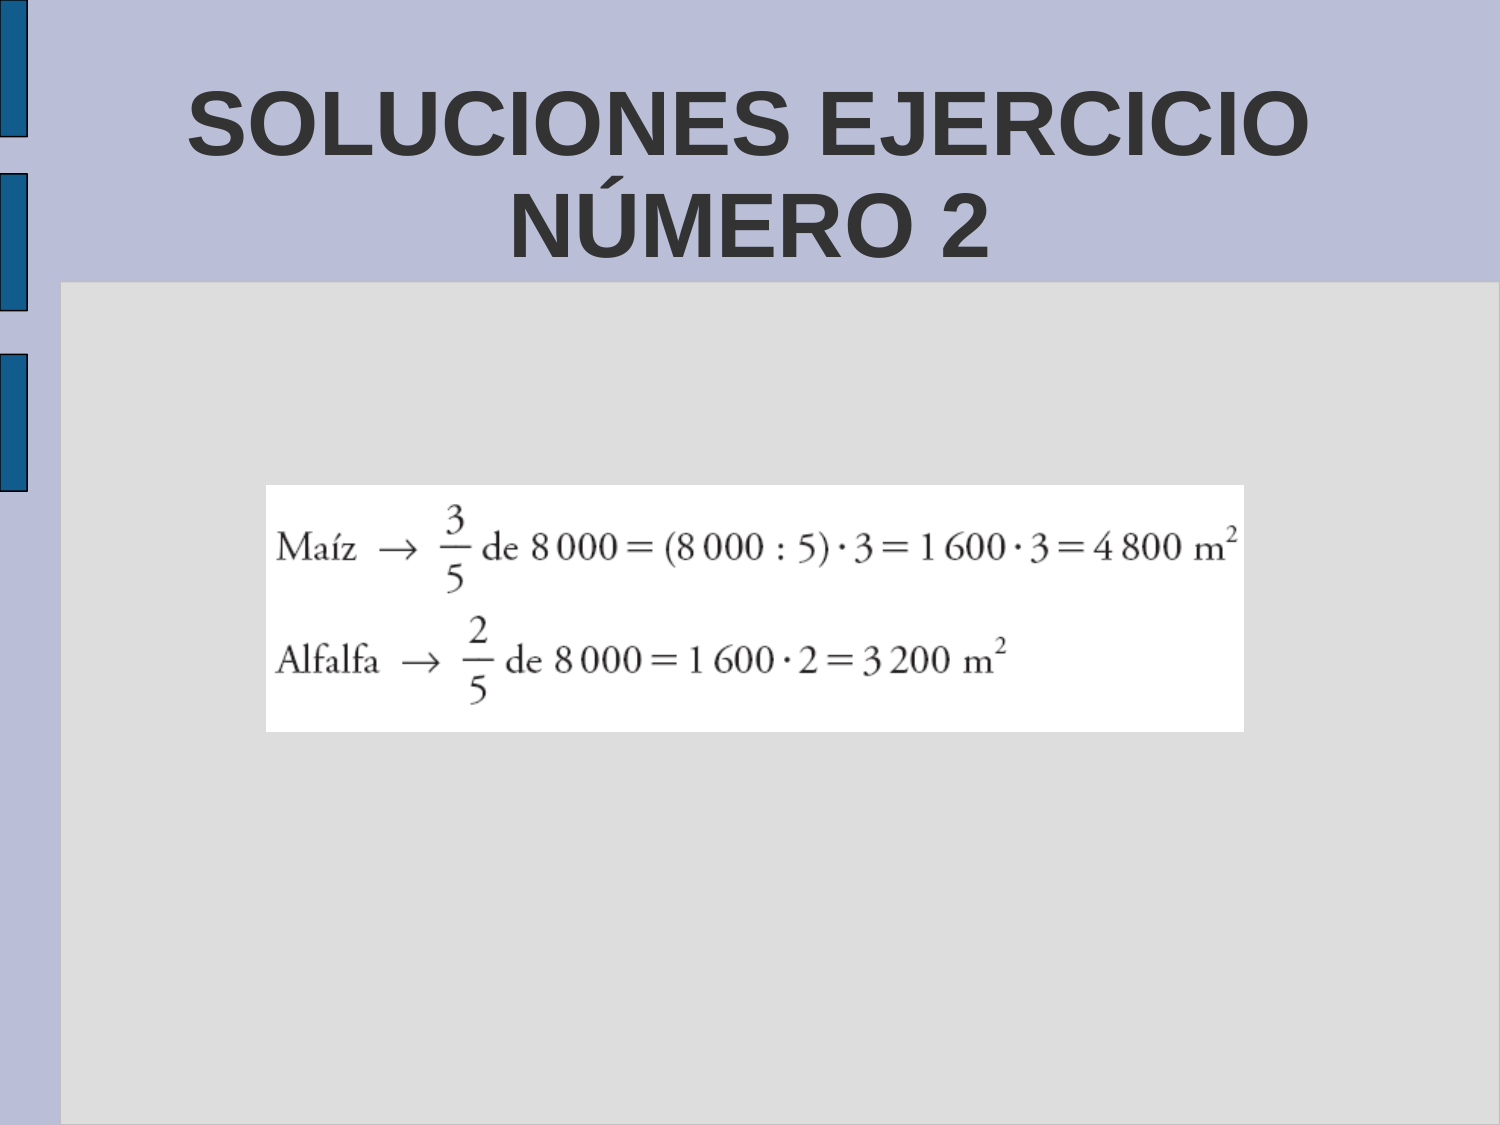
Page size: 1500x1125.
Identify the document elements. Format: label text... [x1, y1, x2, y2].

title SOLUCIONES EJERCICIO NÚMERO 2 [110, 73, 1391, 279]
picture [266, 485, 1244, 732]
